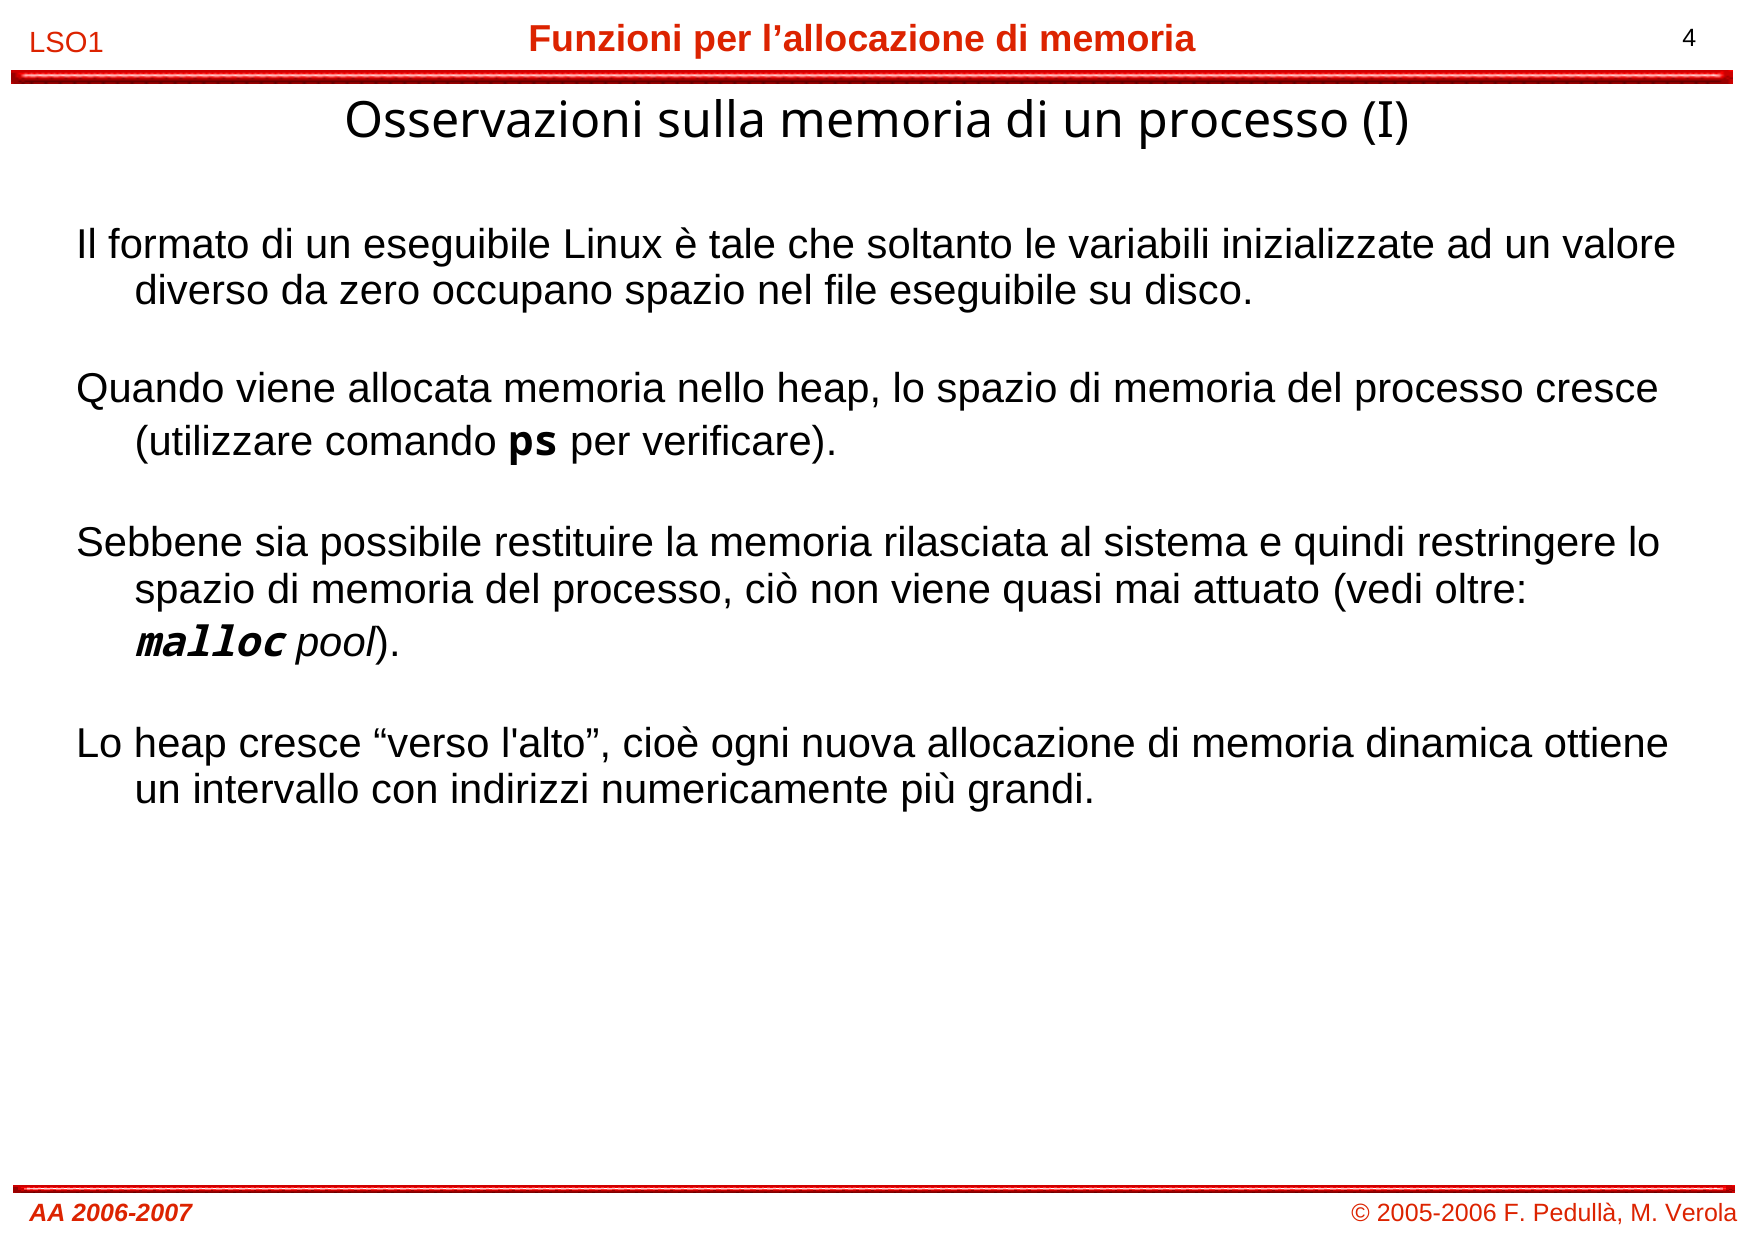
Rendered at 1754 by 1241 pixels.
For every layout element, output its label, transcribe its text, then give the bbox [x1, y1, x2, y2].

list Il formato di un eseguibile Linux è tale che soltanto le variabili inizializzate ad un valore diverso da zero occupano spazio nel file eseguibile su disco. Quando viene allocata memoria nello heap, lo spazio di memoria del processo cresce (utilizzare comando ps per verificare). Sebbene sia possibile restituire la memoria rilasciata al sistema e quindi restringere lo spazio di memoria del processo, ciò non viene quasi mai attuato (vedi oltre: malloc pool). Lo heap cresce “verso l'alto”, cioè ogni nuova allocazione di memoria dinamica ottiene un intervallo con indirizzi numericamente più grandi. [58, 212, 1696, 1023]
picture [11, 70, 1733, 84]
picture [13, 1185, 1735, 1193]
title Osservazioni sulla memoria di un processo (I) [253, 72, 1502, 168]
